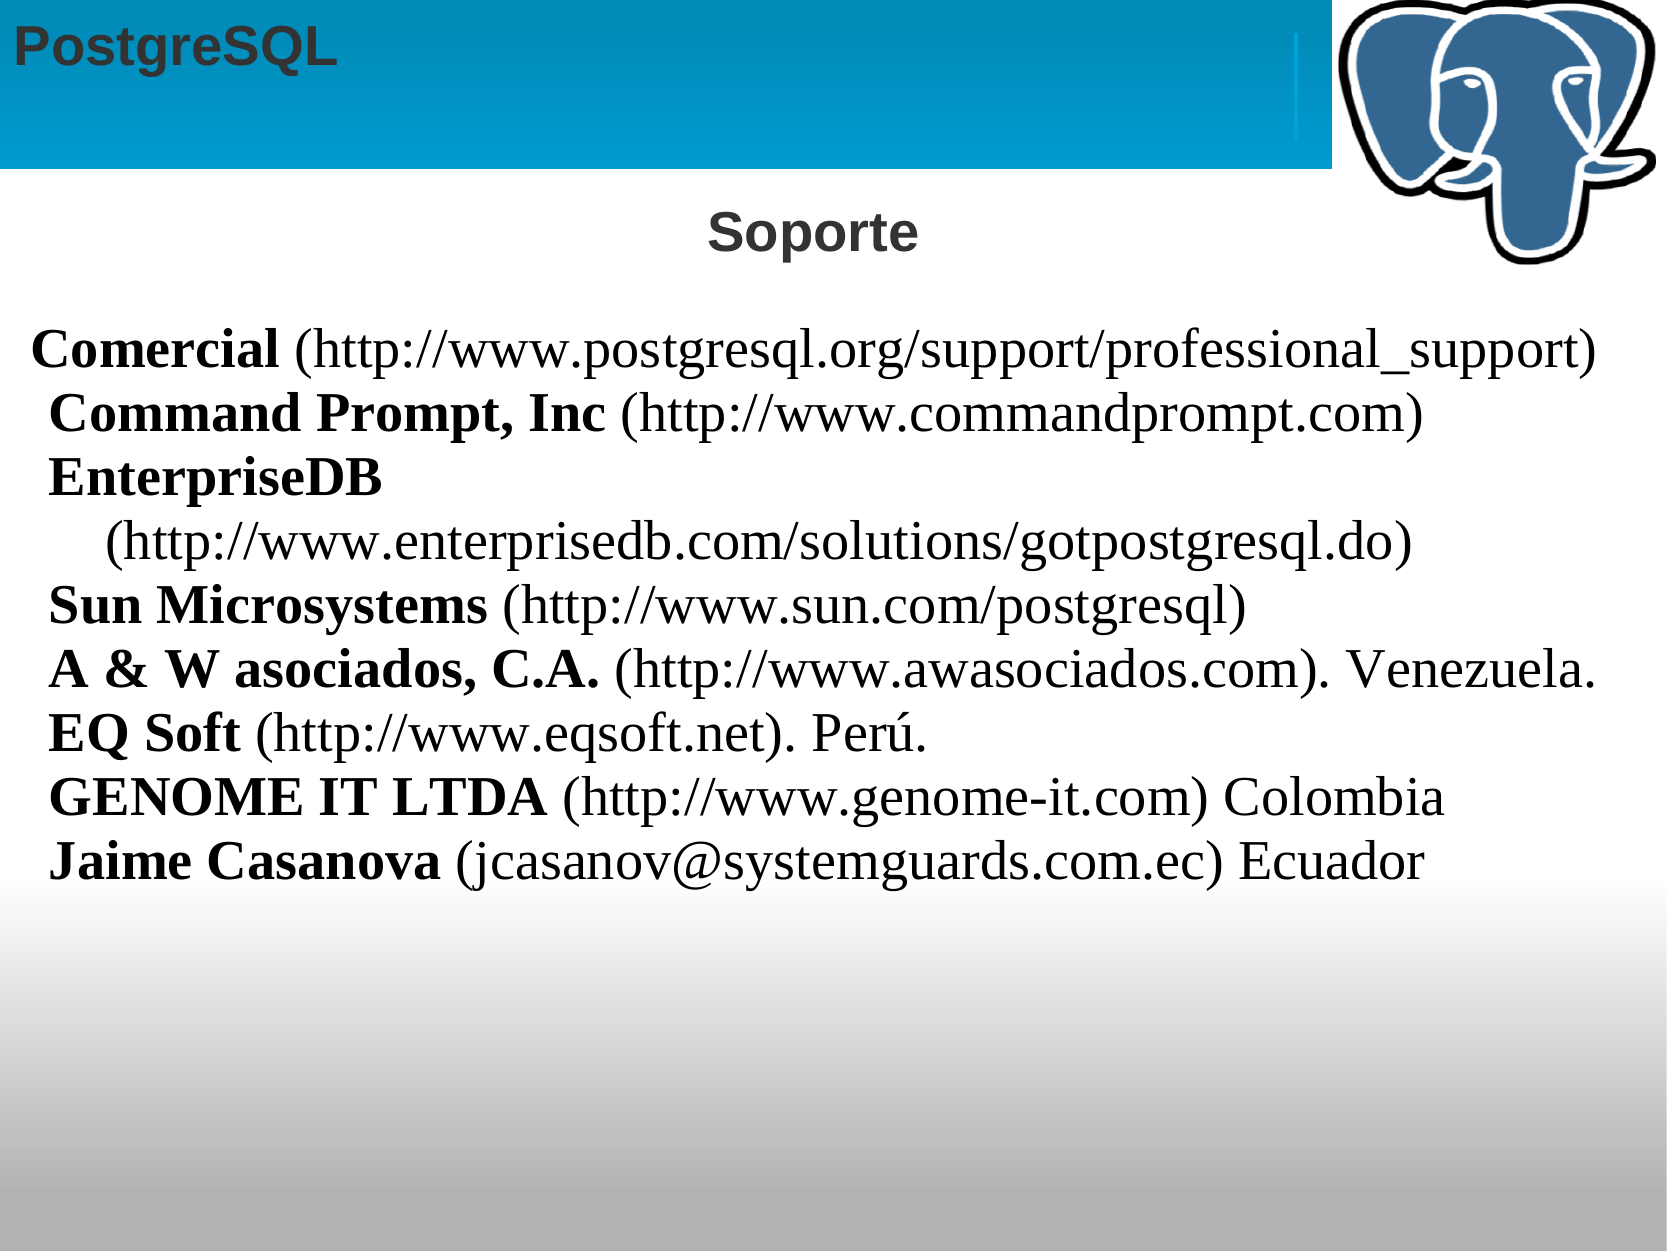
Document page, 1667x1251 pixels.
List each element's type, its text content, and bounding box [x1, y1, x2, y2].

picture [0, 0, 1667, 1251]
text_box PostgreSQL [13, 14, 1265, 79]
text_box Comercial (http://www.postgresql.org/support/professional_support) Command Prompt, Inc (http://www.commandprompt.com) EnterpriseDB (http://www.enterprisedb.com/solutions/gotpostgresql.do) Sun Microsystems (http://www.sun.com/postgresql) A & W asociados, C.A. (http://www.awasociados.com). Venezuela. EQ Soft (http://www.eqsoft.net). Perú. GENOME IT LTDA (http://www.genome-it.com) Colombia Jaime Casanova (jcasanov@systemguards.com.ec) Ecuador [30, 316, 1613, 1022]
text_box Soporte [13, 200, 1337, 265]
